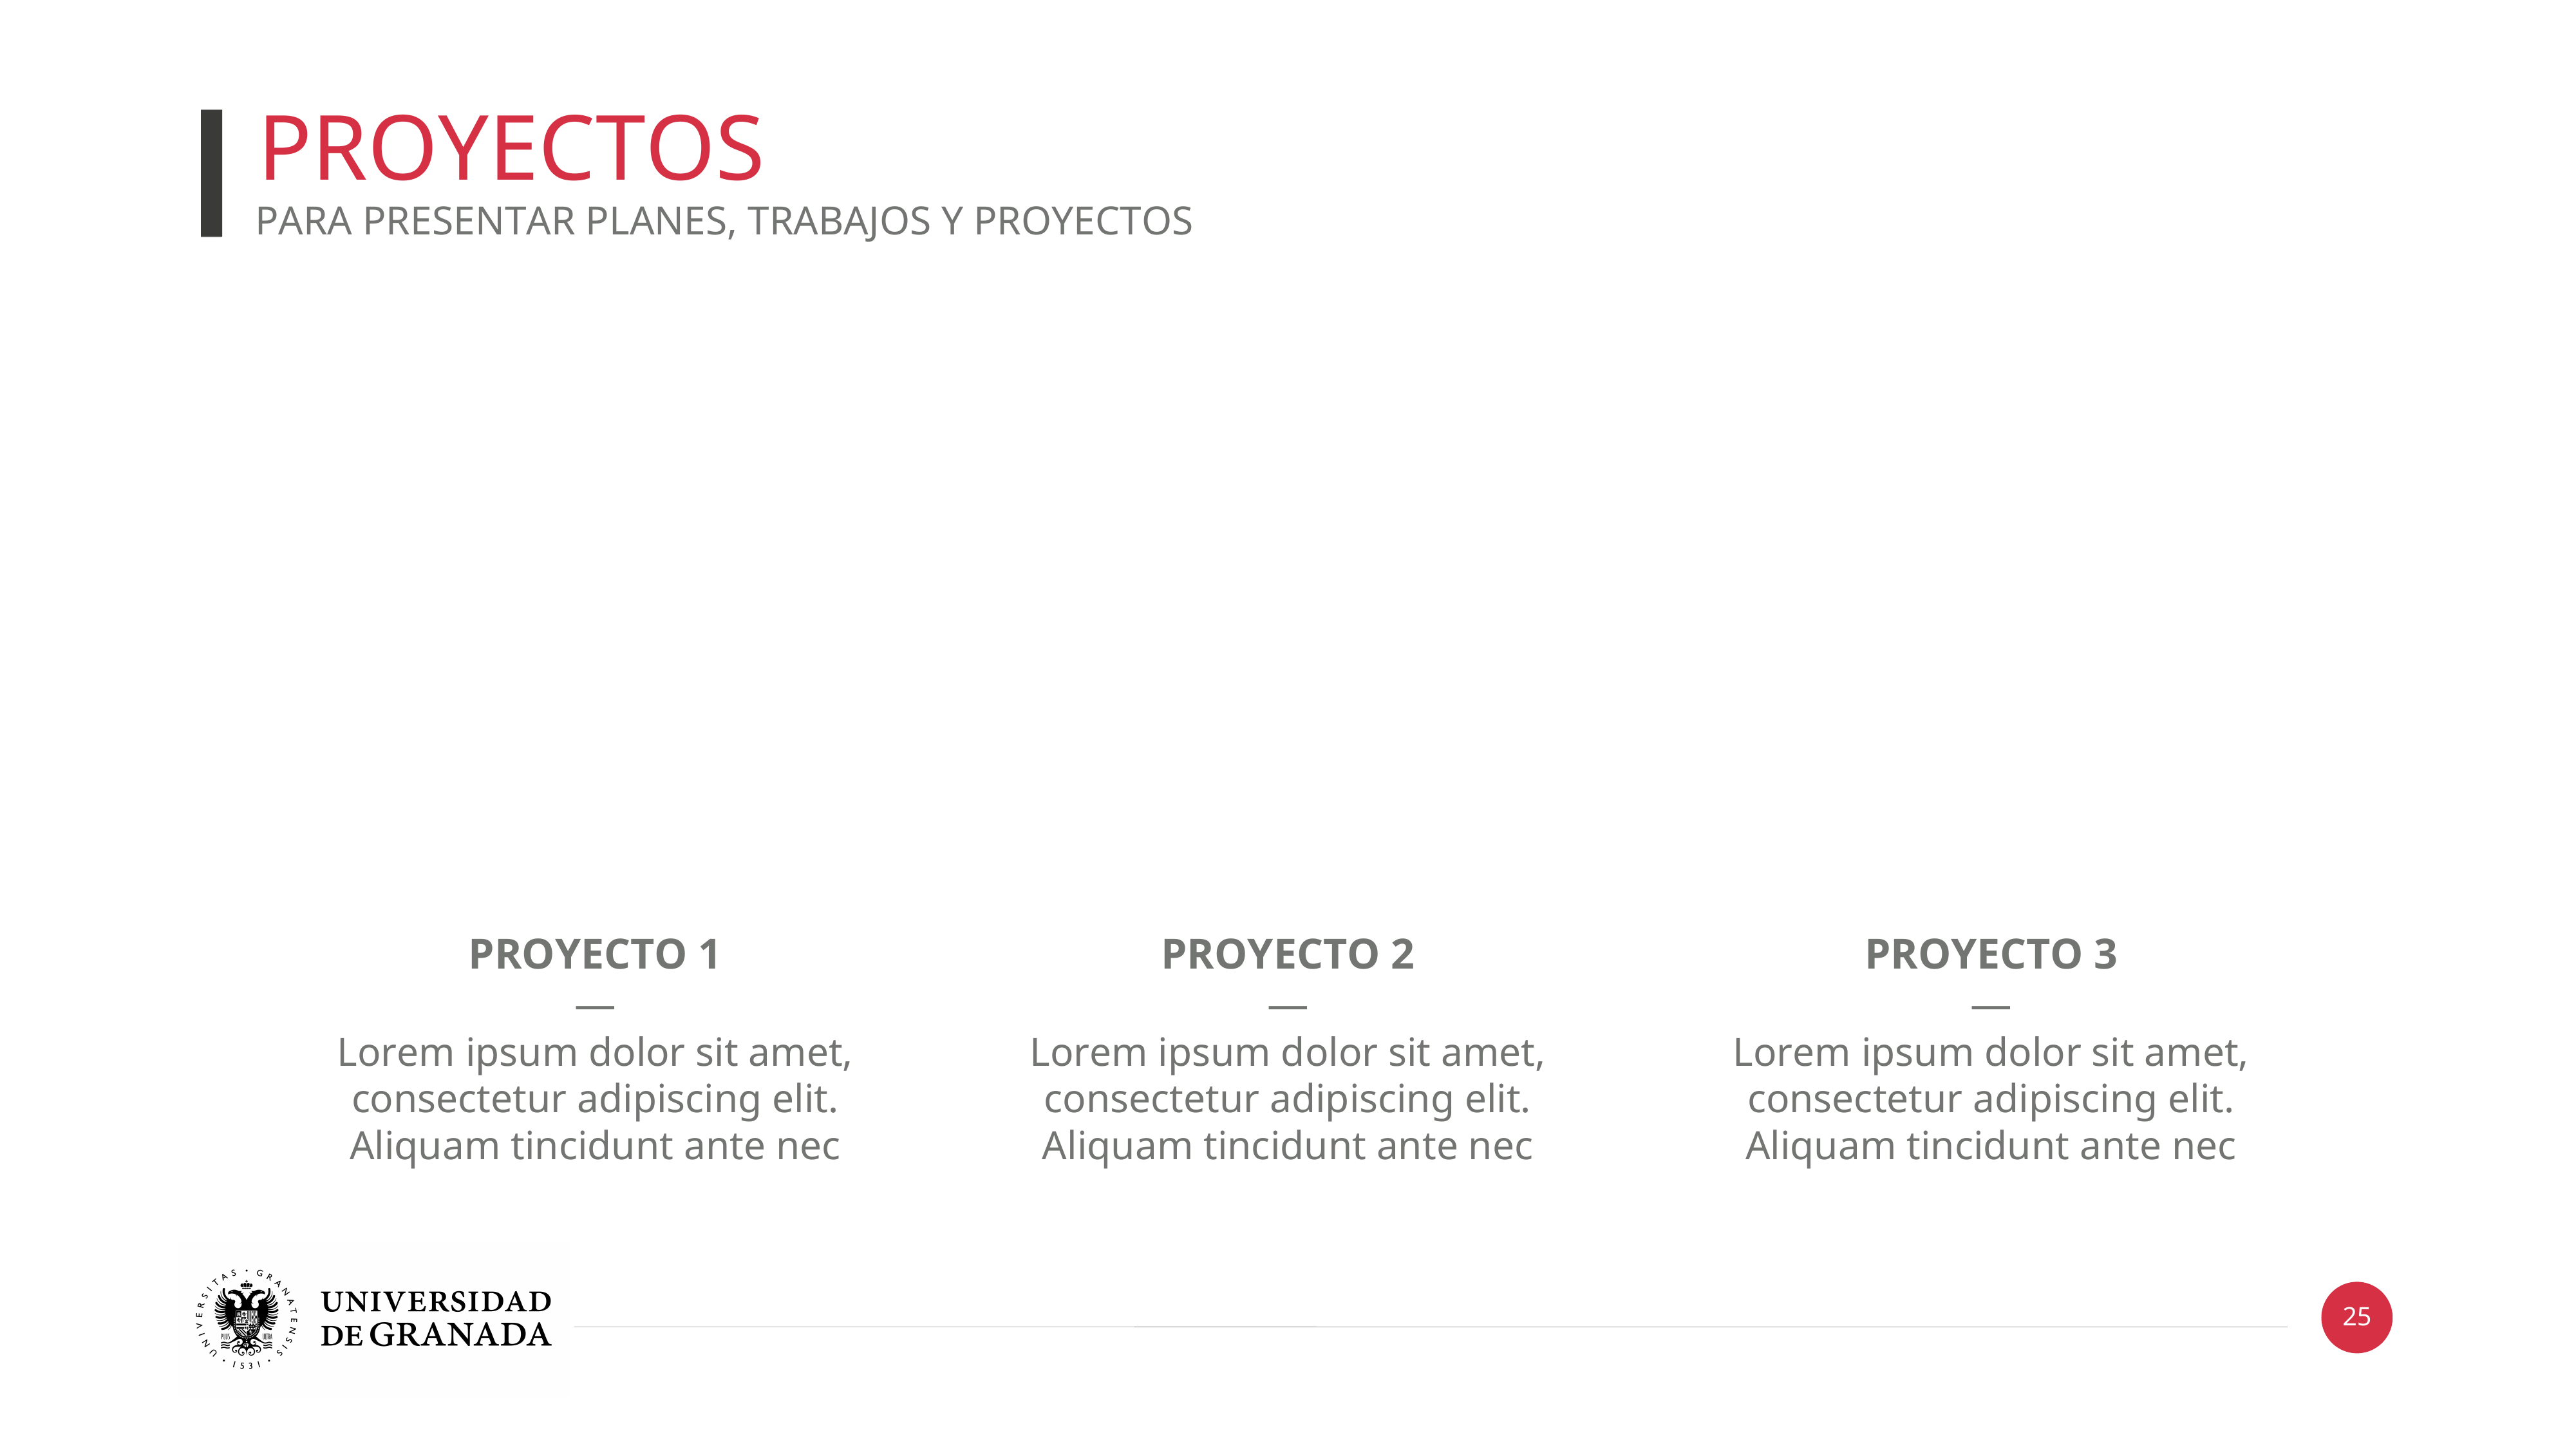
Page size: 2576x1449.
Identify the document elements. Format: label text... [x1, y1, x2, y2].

text_box [201, 109, 223, 237]
text_box PROYECTOS [248, 85, 2402, 204]
text_box PROYECTO 2 — Lorem ipsum dolor sit amet, consectetur adipiscing elit. Aliquam tincidunt ante nec [1001, 922, 1575, 1173]
text_box <número> [2308, 1278, 2407, 1356]
picture [178, 1241, 569, 1397]
text_box PROYECTO 3 — Lorem ipsum dolor sit amet, consectetur adipiscing elit. Aliquam tincidunt ante nec [1705, 922, 2278, 1173]
text_box PARA PRESENTAR PLANES, TRABAJOS Y PROYECTOS [245, 191, 2400, 247]
text_box PROYECTO 1 — Lorem ipsum dolor sit amet, consectetur adipiscing elit. Aliquam tincidunt ante nec [308, 922, 882, 1173]
